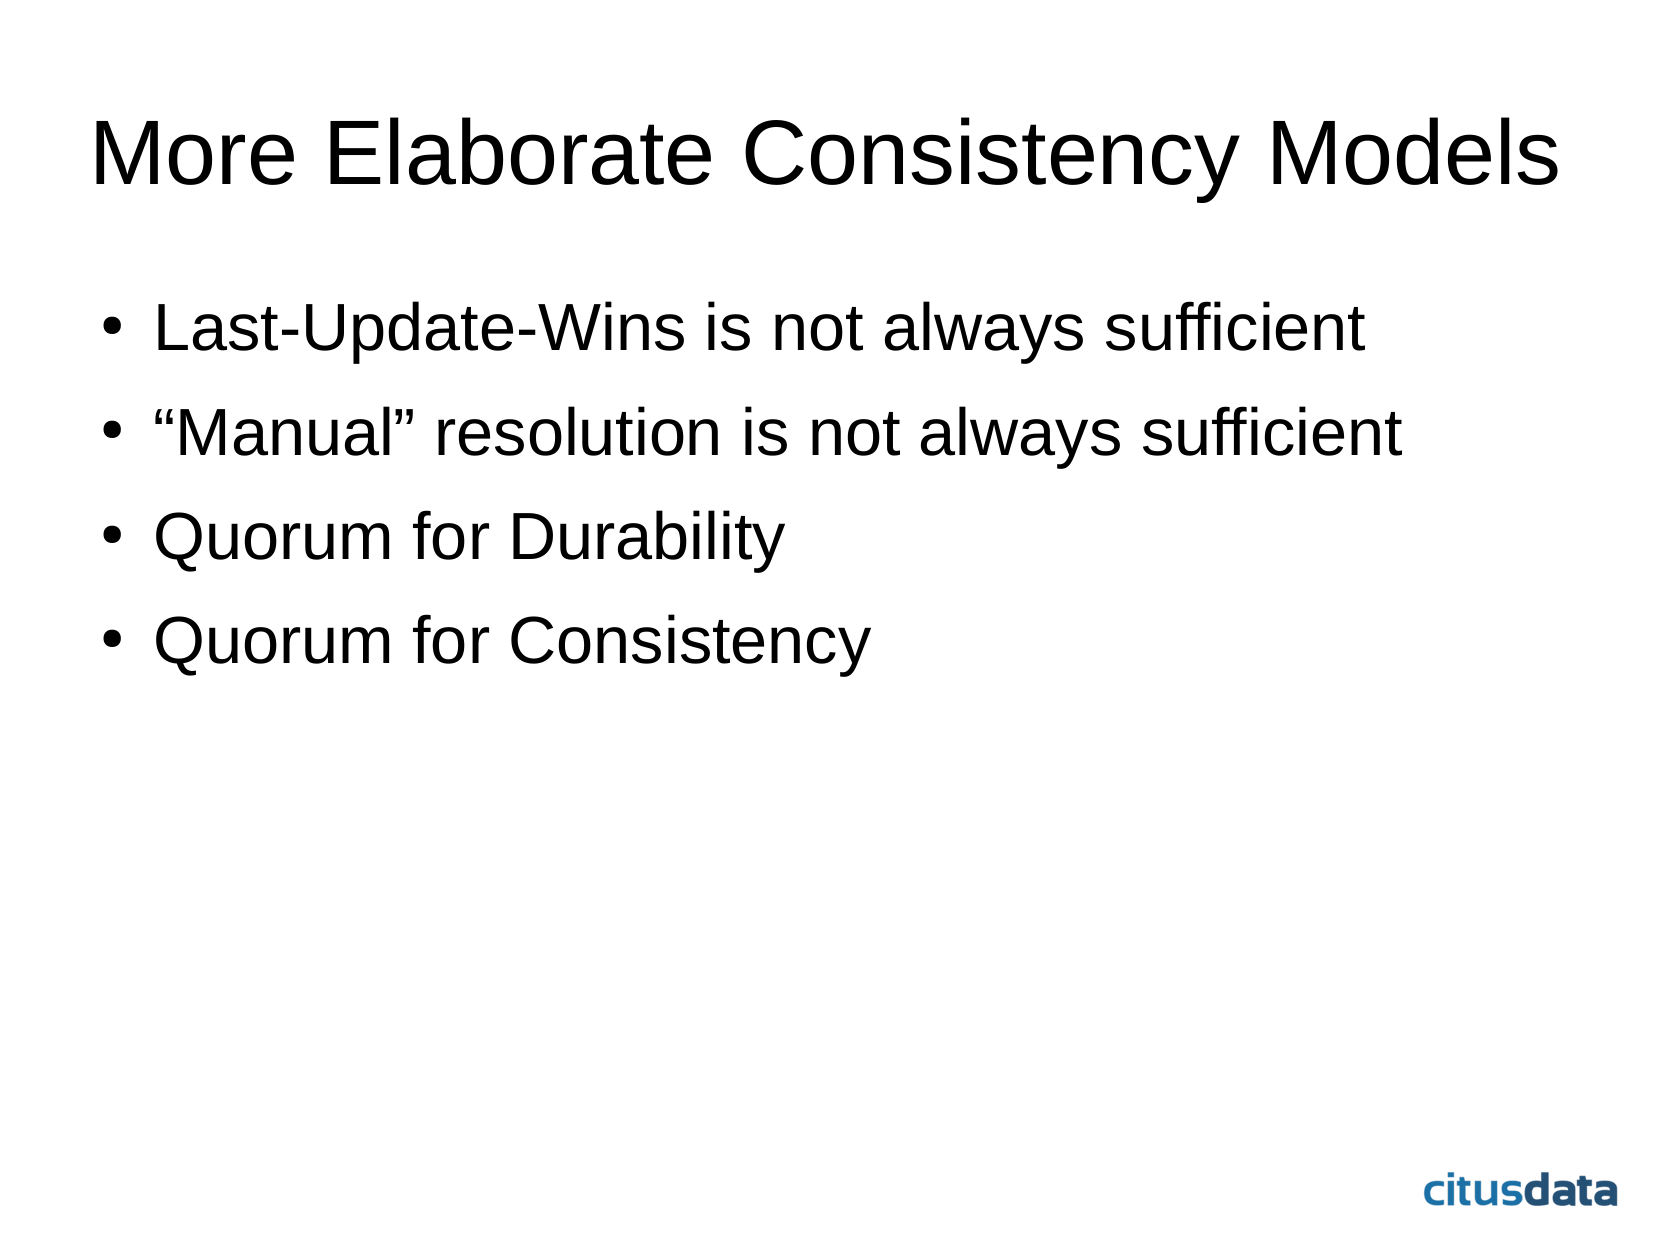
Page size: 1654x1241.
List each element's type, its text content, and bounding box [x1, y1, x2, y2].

title More Elaborate Consistency Models [82, 49, 1571, 257]
list Last-Update-Wins is not always sufficient “Manual” resolution is not always sufficient Quorum for Durability Quorum for Consistency [82, 290, 1571, 1096]
picture [1420, 1167, 1622, 1209]
